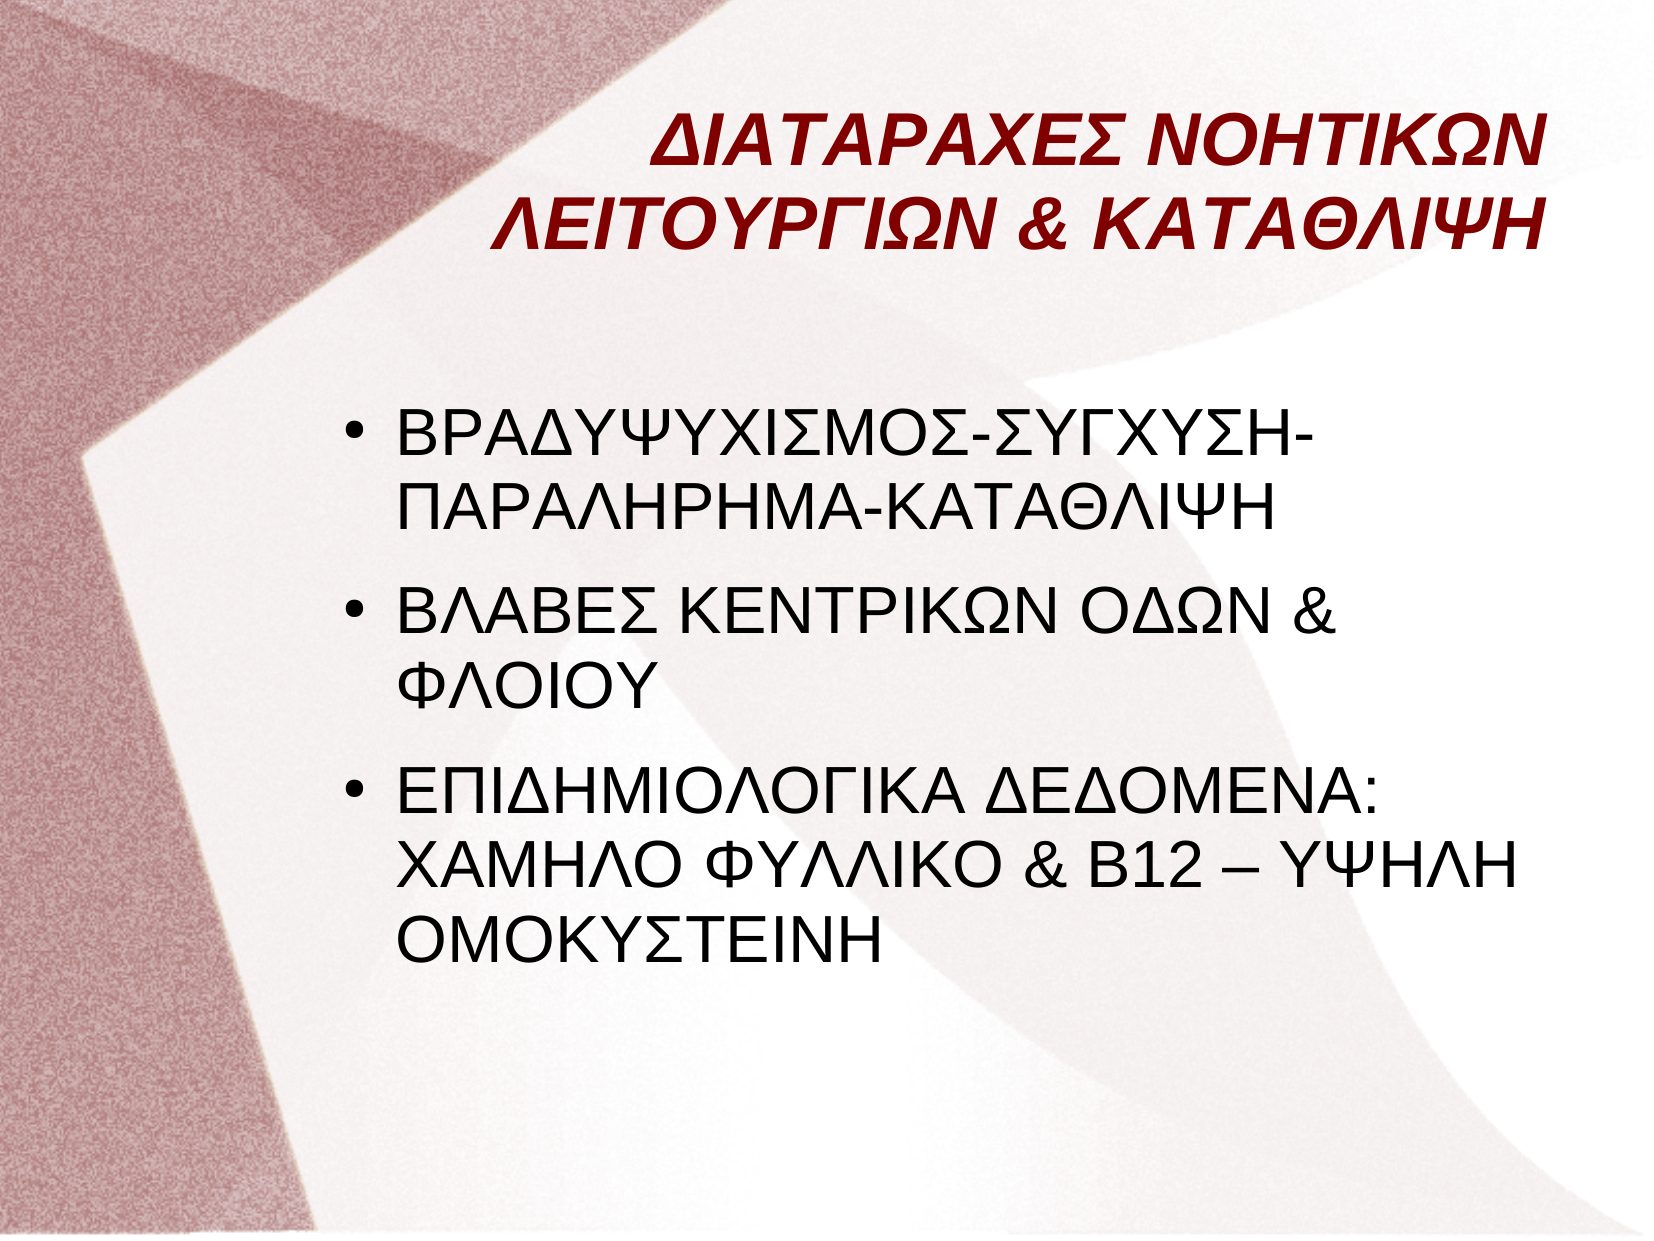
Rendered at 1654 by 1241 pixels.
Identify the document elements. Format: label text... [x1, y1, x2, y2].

title ΔΙΑΤΑΡΑΧΕΣ ΝΟΗΤΙΚΩΝ ΛΕΙΤΟΥΡΓΙΩΝ & ΚΑΤΑΘΛΙΨΗ [490, 55, 1548, 290]
picture [0, 0, 1654, 1241]
list ΒΡΑΔΥΨΥΧΙΣΜΟΣ-ΣΥΓΧΥΣΗ-ΠΑΡΑΛΗΡΗΜΑ-ΚΑΤΑΘΛΙΨΗ ΒΛΑΒΕΣ ΚΕΝΤΡΙΚΩΝ ΟΔΩΝ & ΦΛΟΙΟΥ ΕΠΙΔΗΜΙΟΛΟΓΙΚΑ ΔΕΔΟΜΕΝΑ: ΧΑΜΗΛΟ ΦΥΛΛΙΚΟ & Β12 – ΥΨΗΛΗ ΟΜΟΚΥΣΤΕΙΝΗ [324, 290, 1601, 1082]
